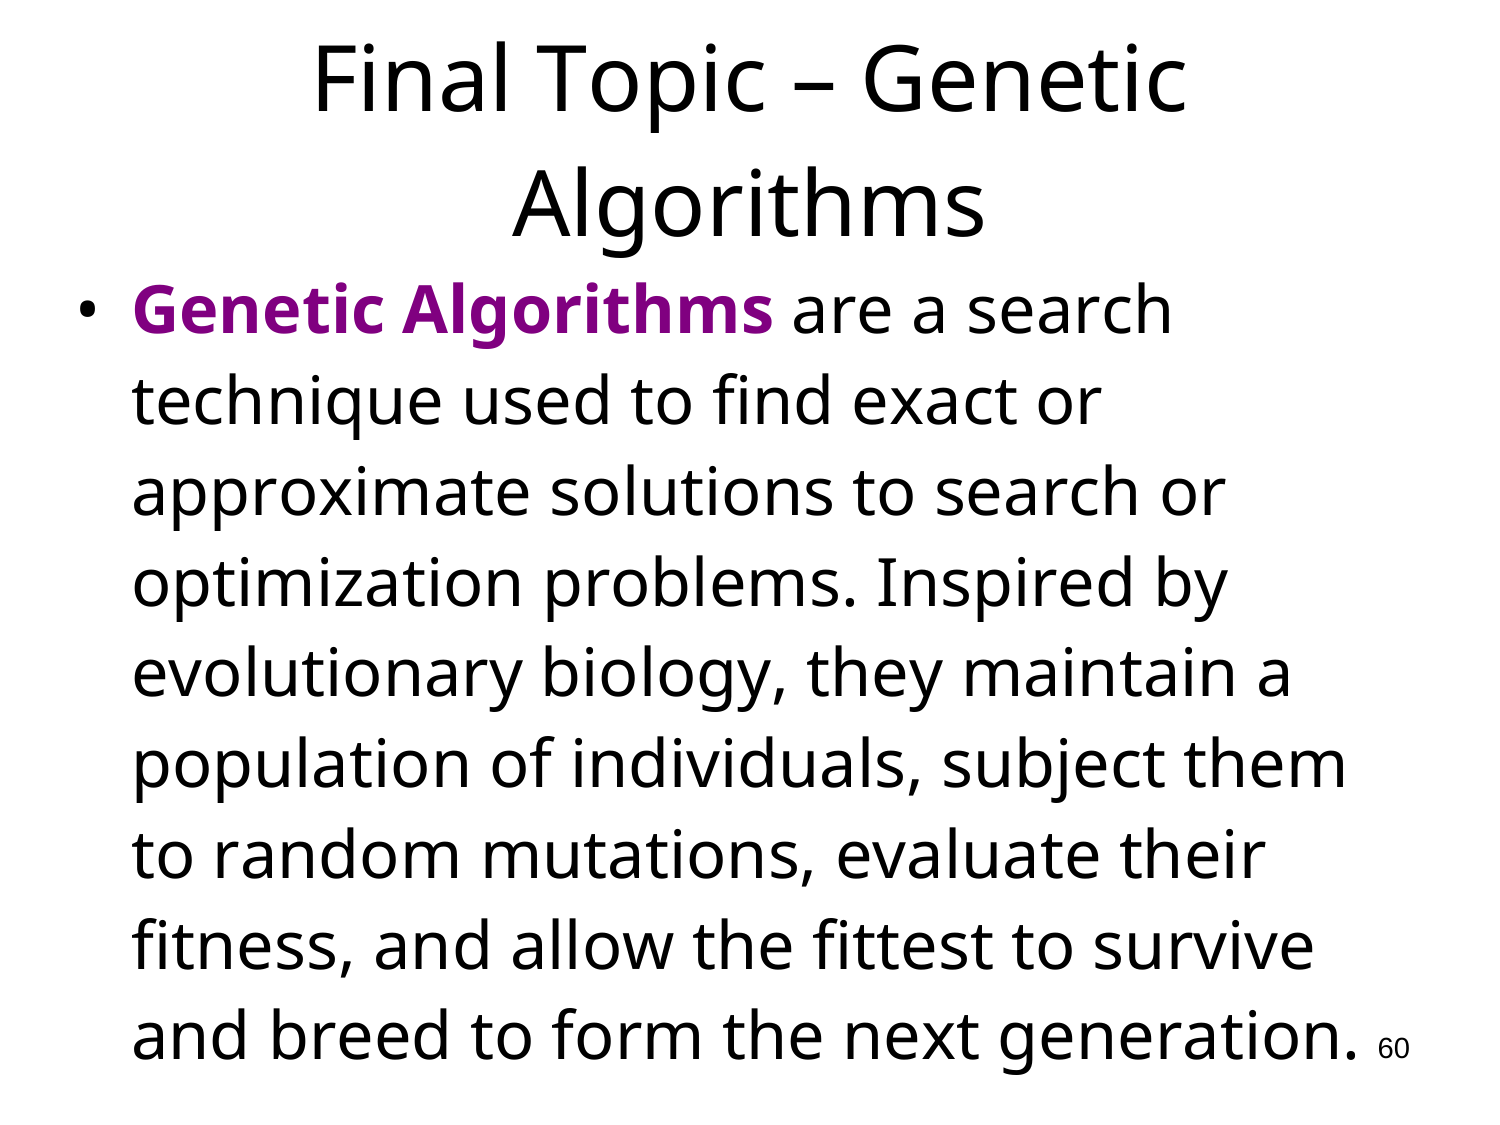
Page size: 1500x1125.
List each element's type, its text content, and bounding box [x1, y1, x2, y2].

title Final Topic – Genetic Algorithms [75, 28, 1426, 250]
list Genetic Algorithms are a search technique used to find exact or approximate solutions to search or optimization problems. Inspired by evolutionary biology, they maintain a population of individuals, subject them to random mutations, evaluate their fitness, and allow the fittest to survive and breed to form the next generation. [75, 262, 1426, 991]
